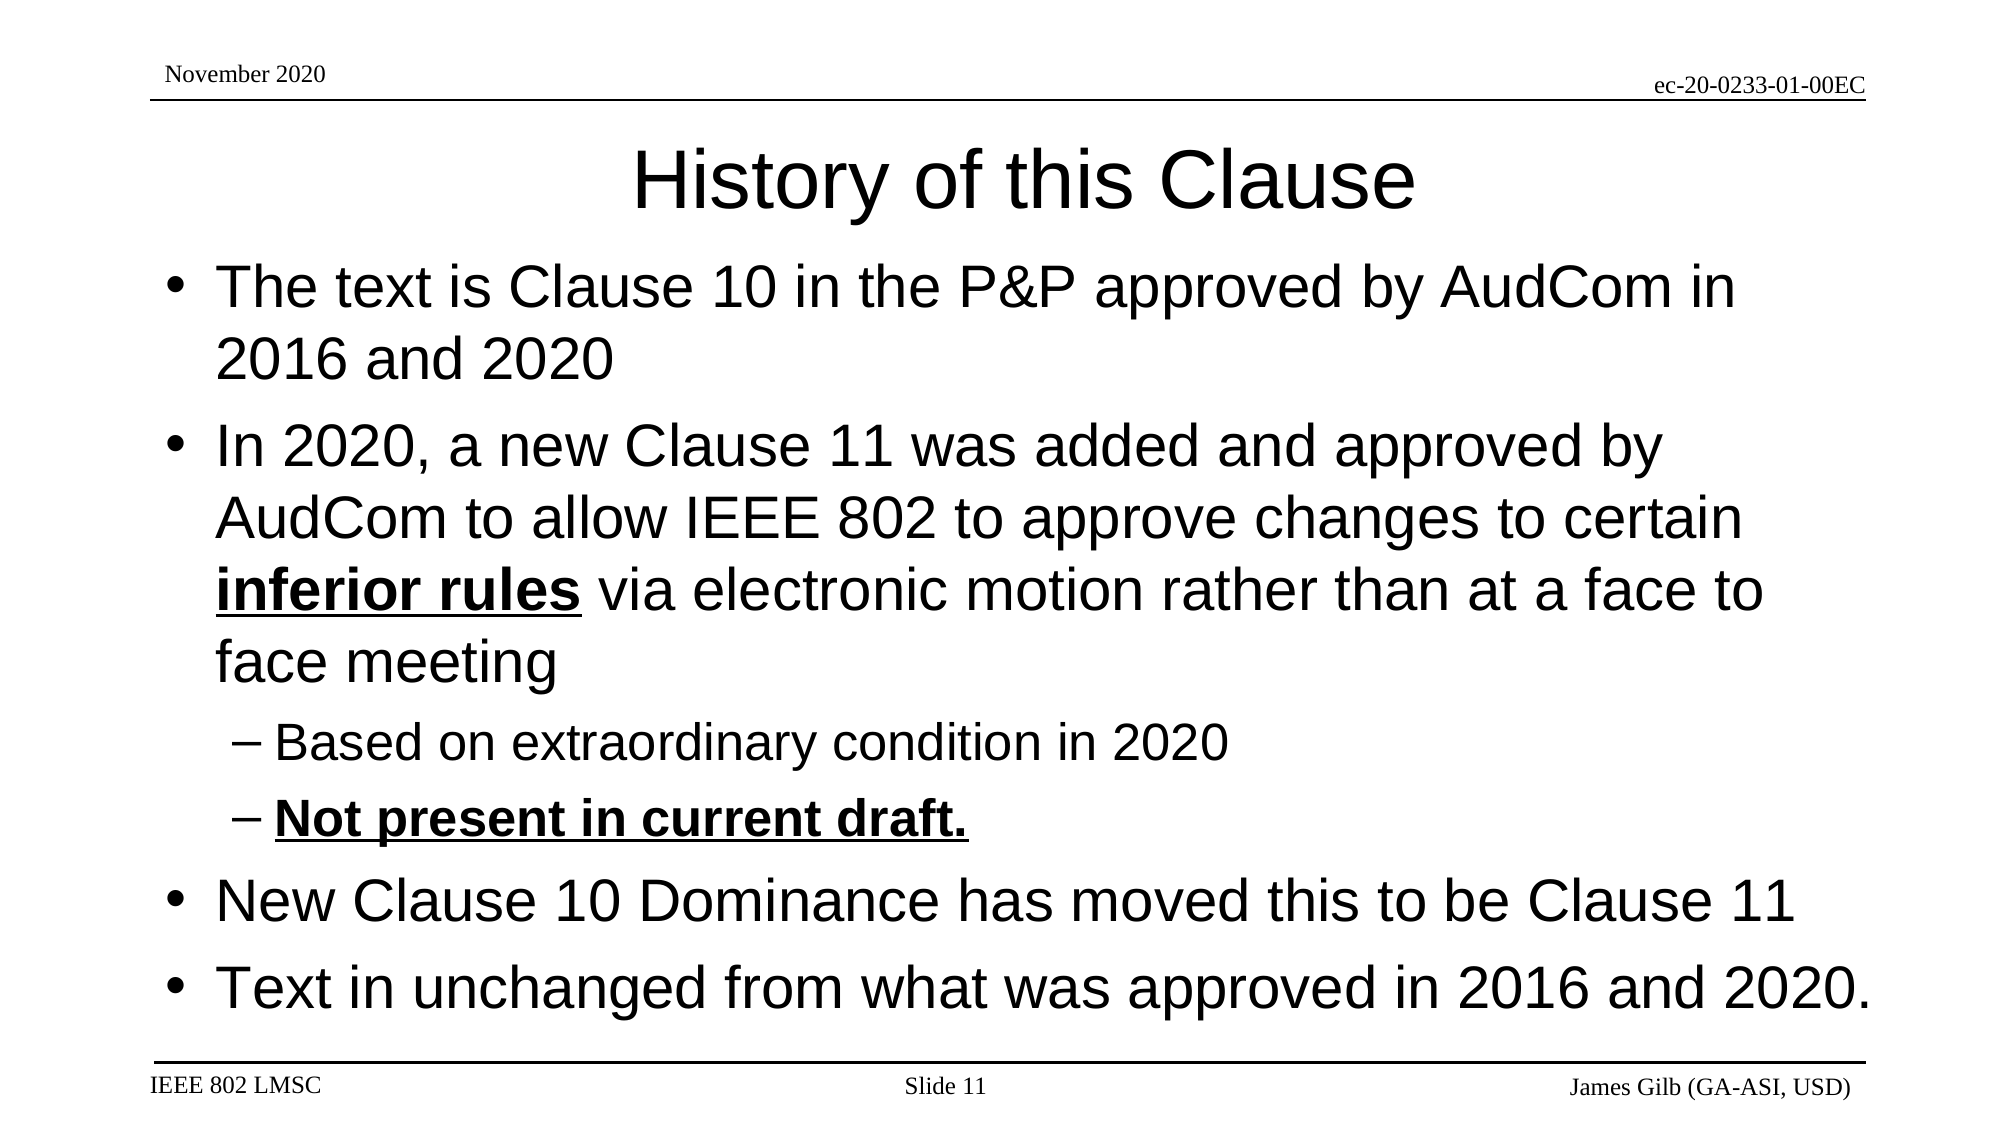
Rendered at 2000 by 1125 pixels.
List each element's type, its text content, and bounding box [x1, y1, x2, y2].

title History of this Clause [149, 112, 1900, 238]
list The text is Clause 10 in the P&P approved by AudCom in 2016 and 2020 In 2020, a new Clause 11 was added and approved by AudCom to allow IEEE 802 to approve changes to certain inferior rules via electronic motion rather than at a face to face meeting Based on extraordinary condition in 2020 Not present in current draft. New Clause 10 Dominance has moved this to be Clause 11 Text in unchanged from what was approved in 2016 and 2020. [149, 239, 1900, 1051]
